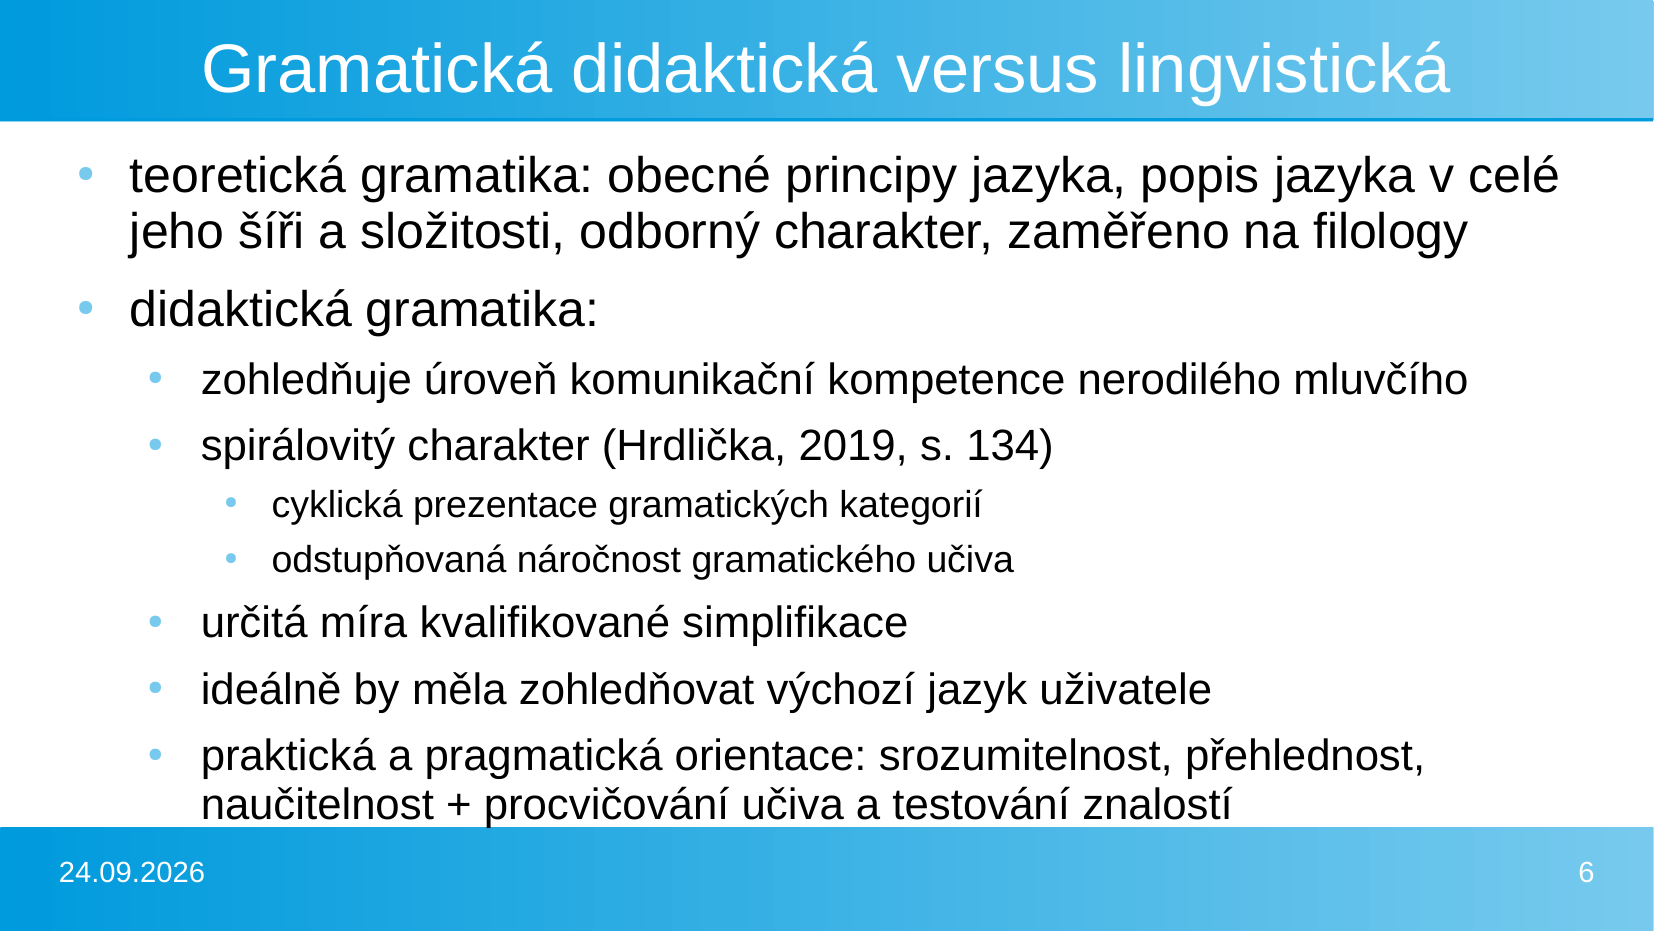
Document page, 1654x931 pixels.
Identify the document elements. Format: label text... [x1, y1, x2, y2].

list teoretická gramatika: obecné principy jazyka, popis jazyka v celé jeho šíři a složitosti, odborný charakter, zaměřeno na filology didaktická gramatika: zohledňuje úroveň komunikační kompetence nerodilého mluvčího spirálovitý charakter (Hrdlička, 2019, s. 134) cyklická prezentace gramatických kategorií odstupňovaná náročnost gramatického učiva určitá míra kvalifikované simplifikace ideálně by měla zohledňovat výchozí jazyk uživatele praktická a pragmatická orientace: srozumitelnost, přehlednost, naučitelnost + procvičování učiva a testování znalostí [59, 147, 1595, 827]
title Gramatická didaktická versus lingvistická [59, 29, 1595, 108]
